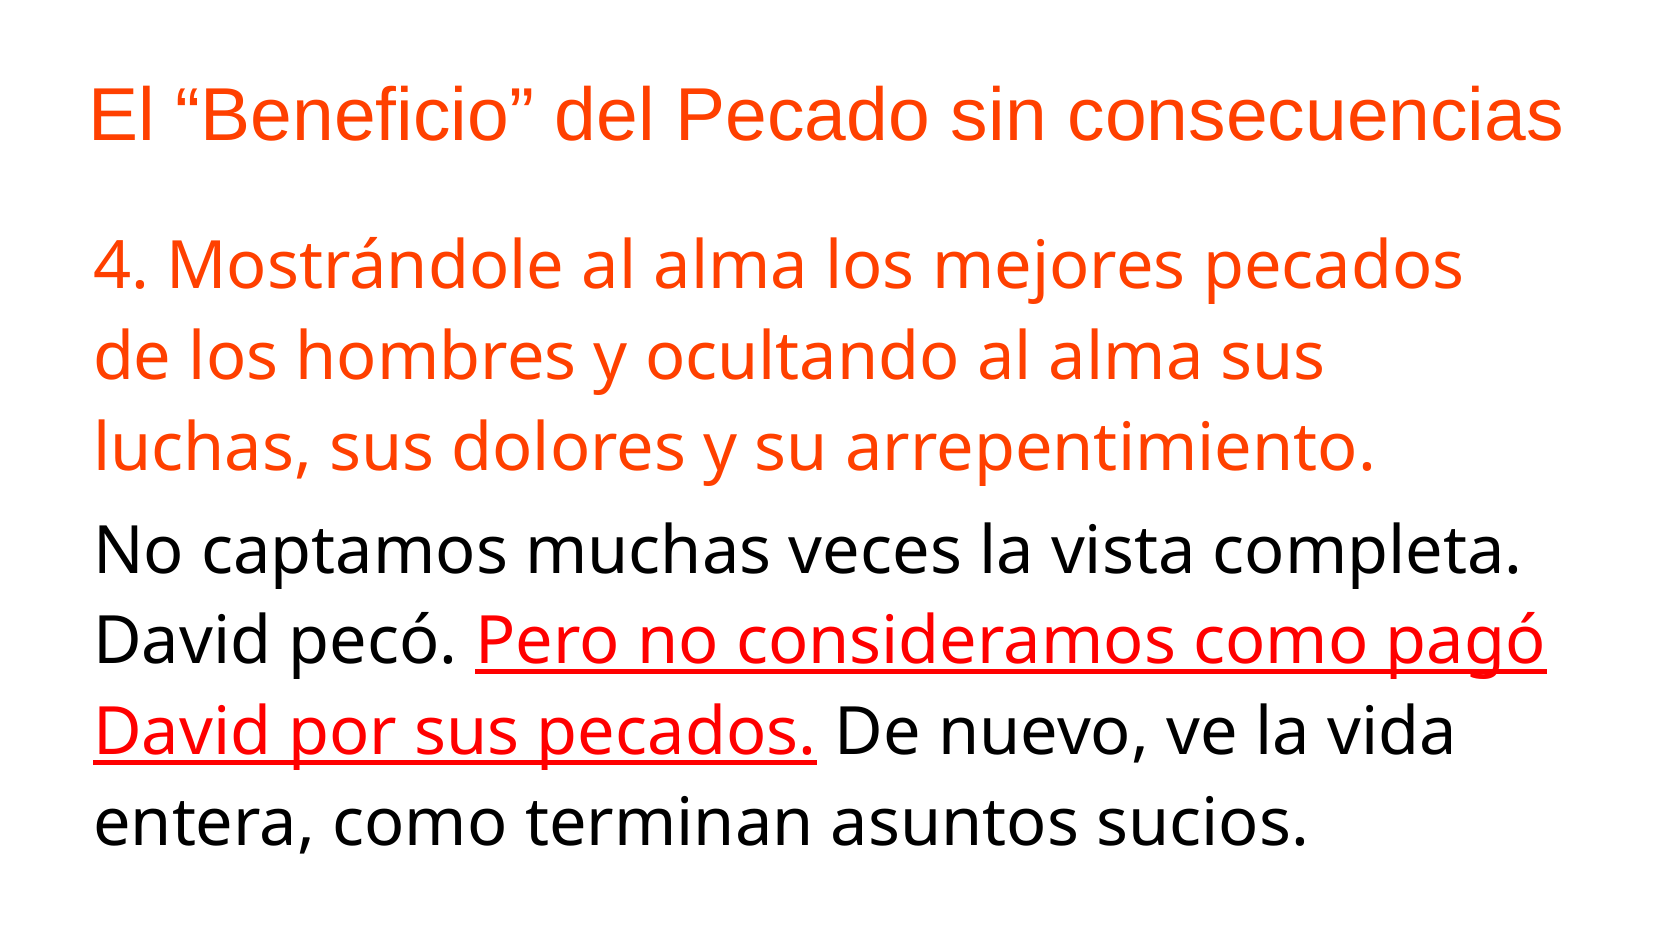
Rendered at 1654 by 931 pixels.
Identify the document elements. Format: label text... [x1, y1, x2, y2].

list 4. Mostrándole al alma los mejores pecados de los hombres y ocultando al alma sus luchas, sus dolores y su arrepentimiento. No captamos muchas veces la vista completa. David pecó. Pero no consideramos como pagó David por sus pecados. De nuevo, ve la vida entera, como terminan asuntos sucios. [82, 217, 1571, 871]
title El “Beneficio” del Pecado sin consecuencias [82, 37, 1571, 193]
